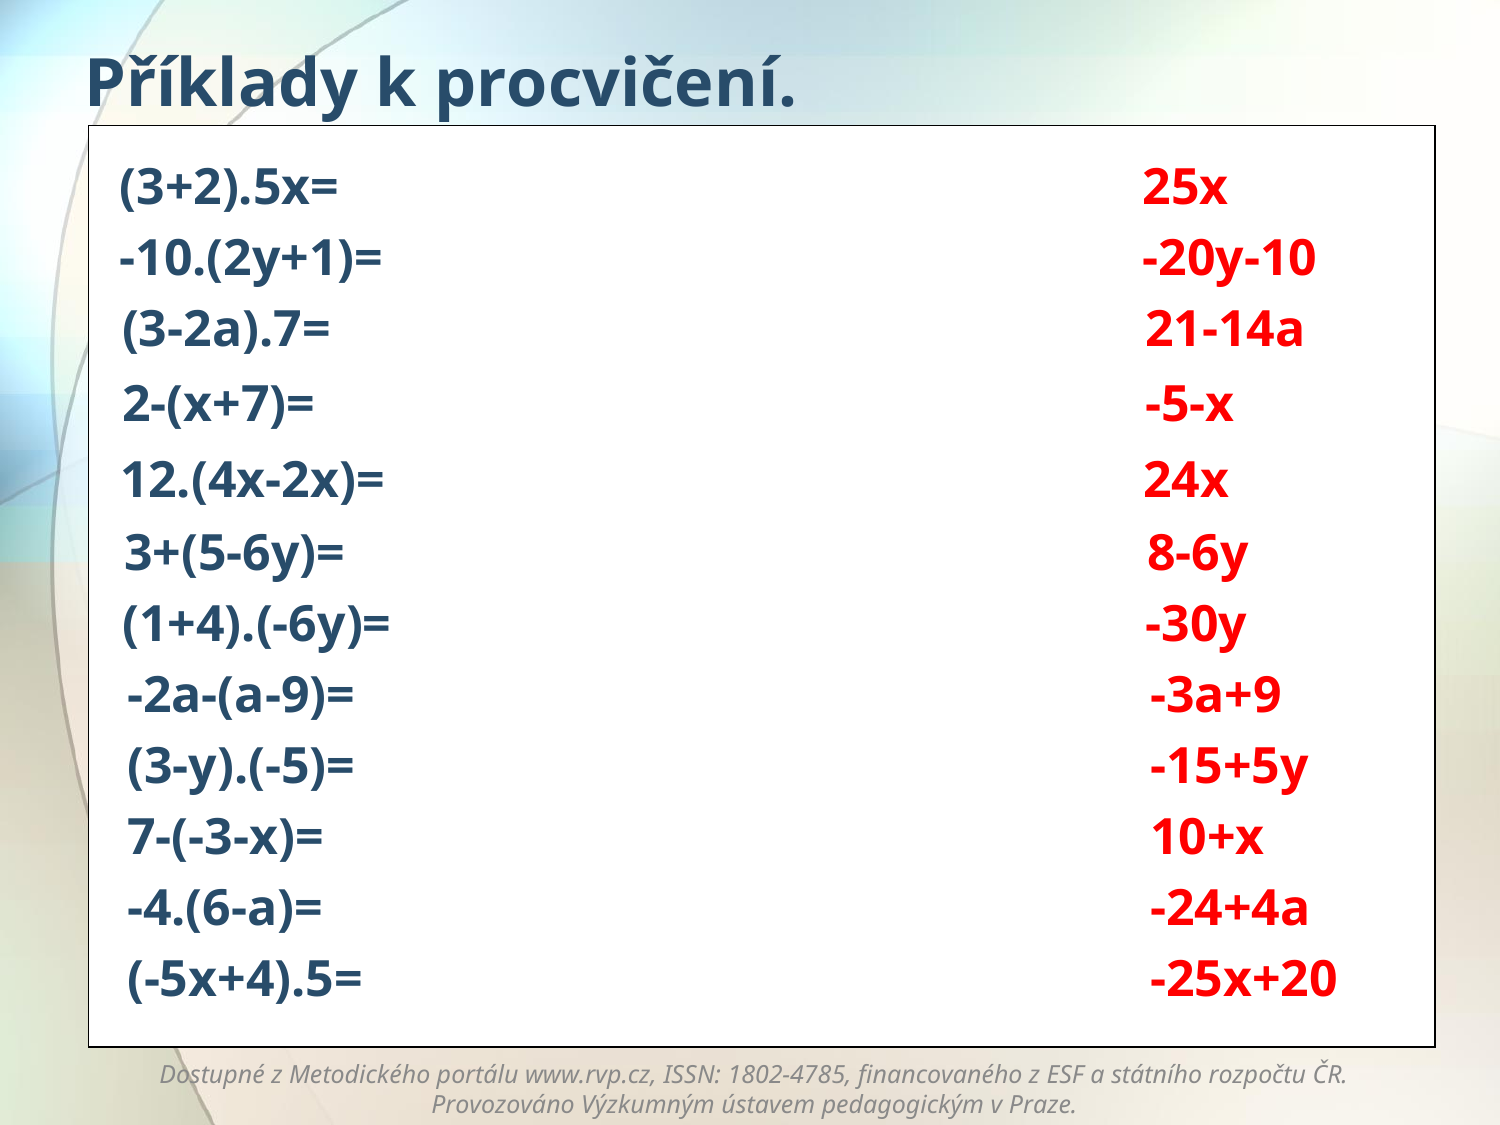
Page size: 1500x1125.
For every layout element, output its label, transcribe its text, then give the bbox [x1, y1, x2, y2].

text_box 7-(-3-x)= [112, 798, 628, 869]
text_box 21-14a [1130, 290, 1436, 362]
text_box Příklady k procvičení. [69, 21, 1417, 138]
text_box -24+4a [1135, 869, 1441, 940]
text_box -5-x [1130, 366, 1436, 438]
picture [0, 0, 1500, 1125]
text_box (1+4).(-6y)= [107, 586, 623, 658]
text_box -10.(2y+1)= [104, 220, 621, 291]
text_box -25x+20 [1135, 940, 1441, 1012]
text_box -20y-10 [1128, 220, 1433, 291]
text_box 2-(x+7)= [107, 366, 623, 438]
text_box 25x [1128, 148, 1433, 220]
text_box (3+2).5x= [104, 148, 621, 220]
text_box -15+5y [1135, 727, 1441, 798]
text_box -3a+9 [1135, 656, 1441, 727]
text_box -30y [1130, 586, 1436, 658]
text_box 10+x [1135, 798, 1441, 869]
text_box [88, 125, 1436, 1047]
text_box (3-y).(-5)= [112, 727, 628, 798]
text_box 24x [1128, 442, 1434, 513]
text_box 8-6y [1132, 515, 1438, 587]
text_box (-5x+4).5= [112, 940, 628, 1012]
text_box (3-2a).7= [107, 290, 623, 362]
text_box -2a-(a-9)= [112, 656, 628, 727]
text_box 3+(5-6y)= [109, 515, 625, 587]
text_box -4.(6-a)= [112, 869, 628, 940]
text_box 12.(4x-2x)= [105, 442, 621, 513]
